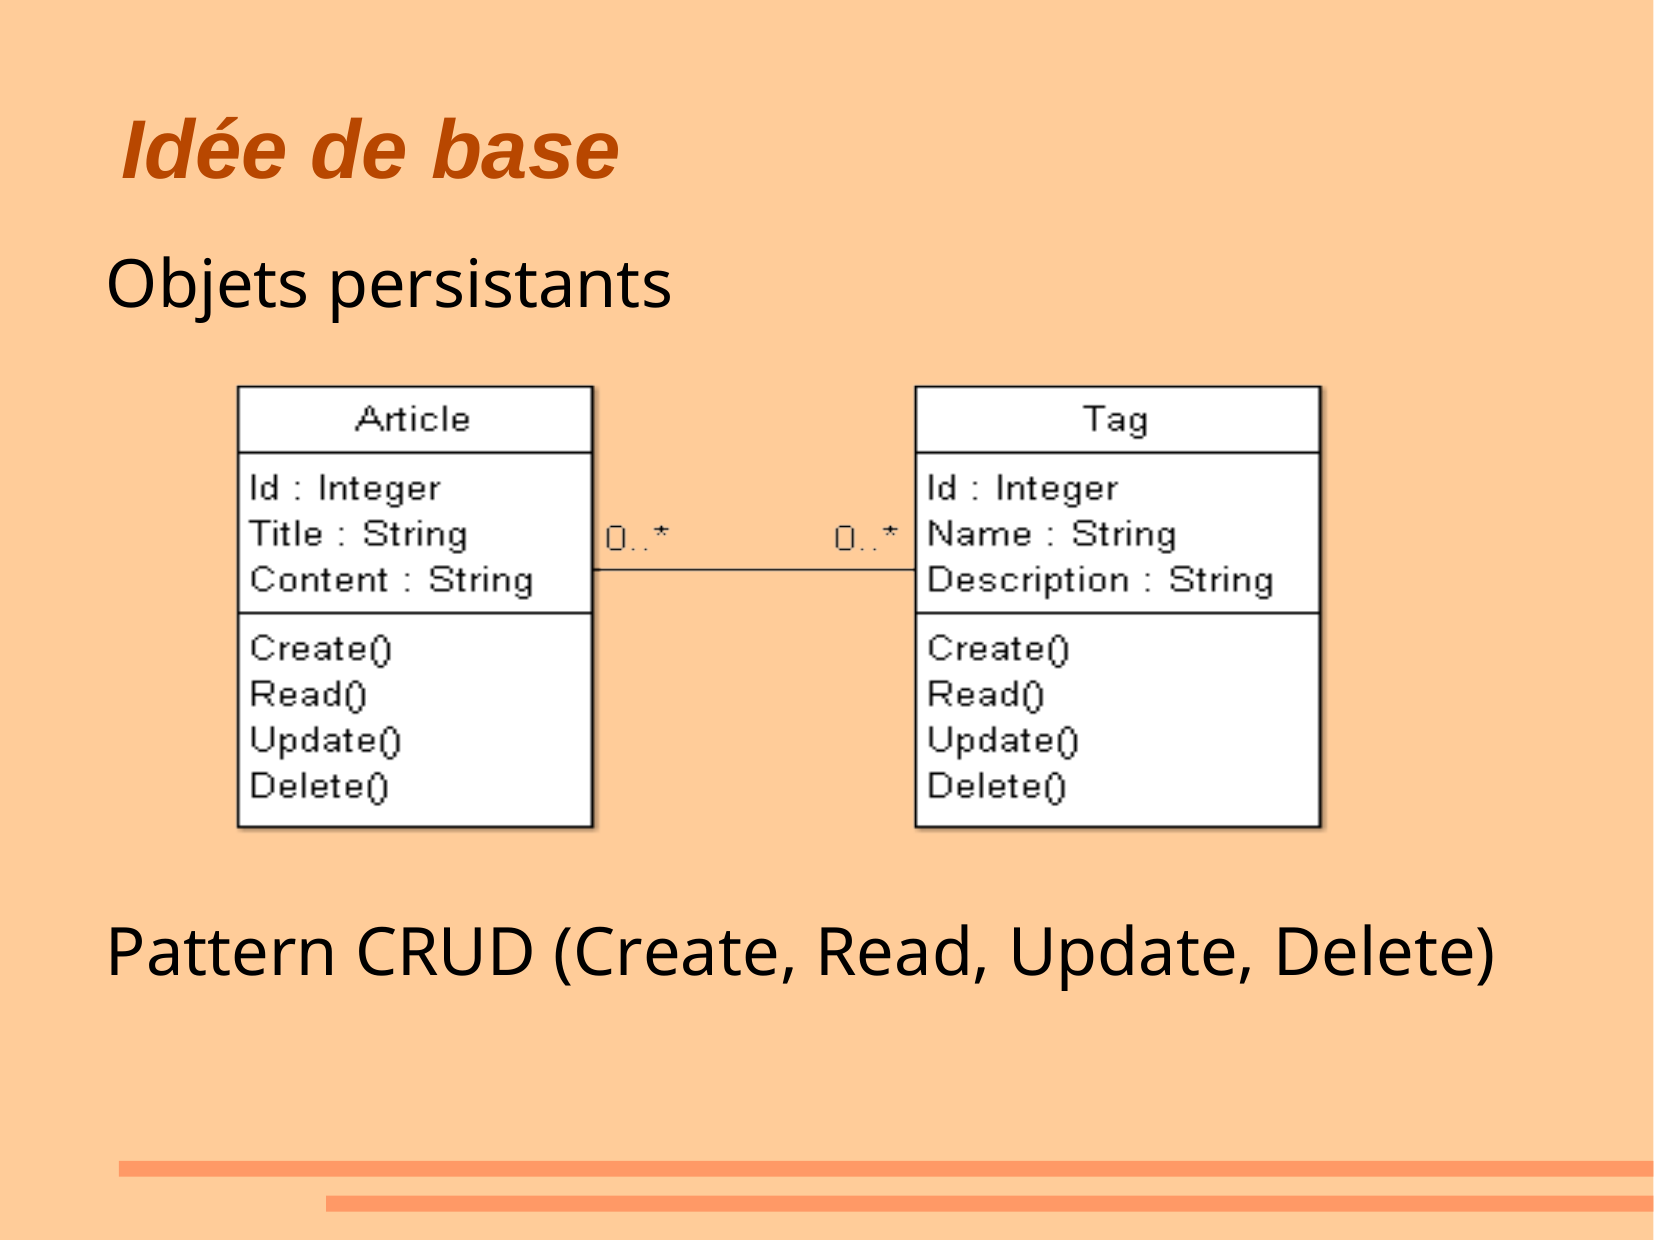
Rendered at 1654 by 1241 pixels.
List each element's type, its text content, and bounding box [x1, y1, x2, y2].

text_box Pattern CRUD (Create, Read, Update, Delete) [88, 903, 1595, 1123]
text_box Objets persistants [88, 236, 1595, 342]
picture [206, 363, 1351, 857]
title Idée de base [121, 46, 1534, 236]
